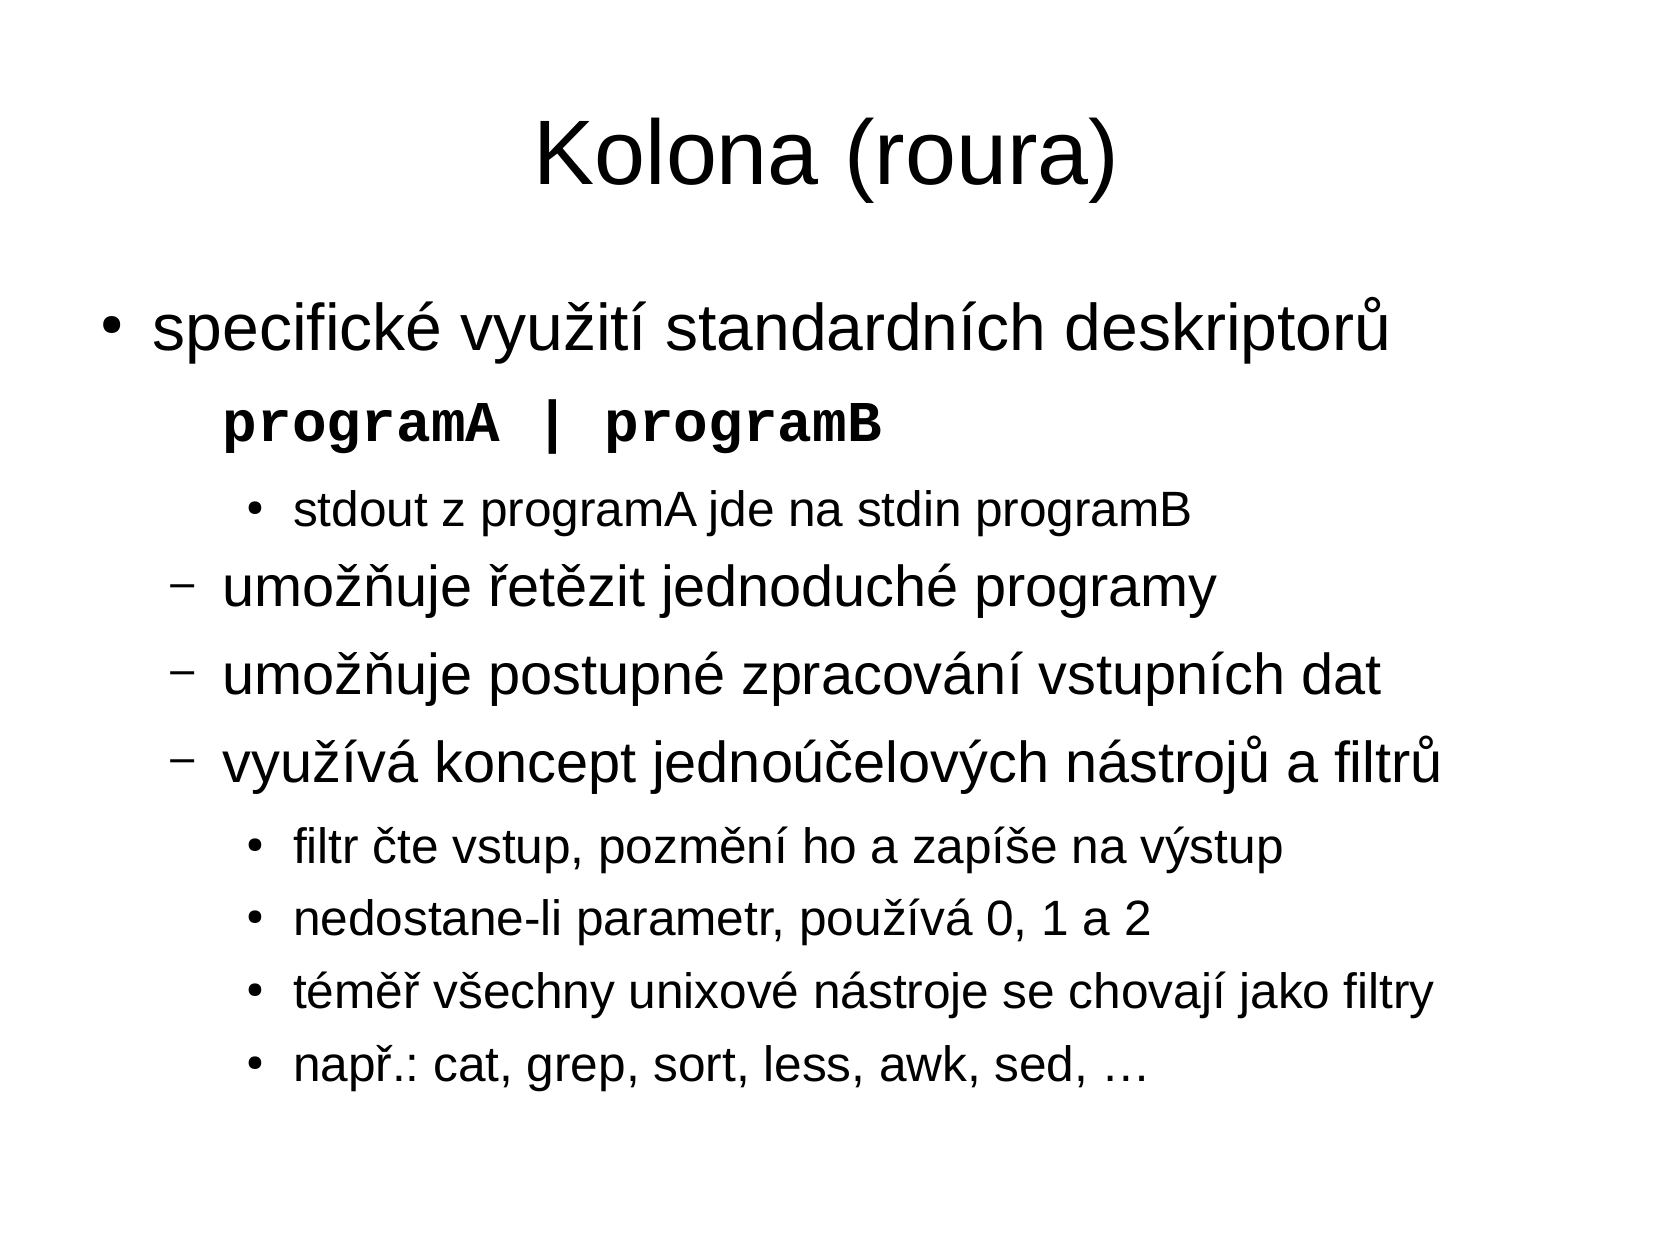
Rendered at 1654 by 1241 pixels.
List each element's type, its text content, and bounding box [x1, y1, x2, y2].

title Kolona (roura) [82, 56, 1571, 250]
list specifické využití standardních deskriptorů programA | programB stdout z programA jde na stdin programB umožňuje řetězit jednoduché programy umožňuje postupné zpracování vstupních dat využívá koncept jednoúčelových nástrojů a filtrů filtr čte vstup, pozmění ho a zapíše na výstup nedostane-li parametr, používá 0, 1 a 2 téměř všechny unixové nástroje se chovají jako filtry např.: cat, grep, sort, less, awk, sed, … [82, 290, 1571, 1100]
